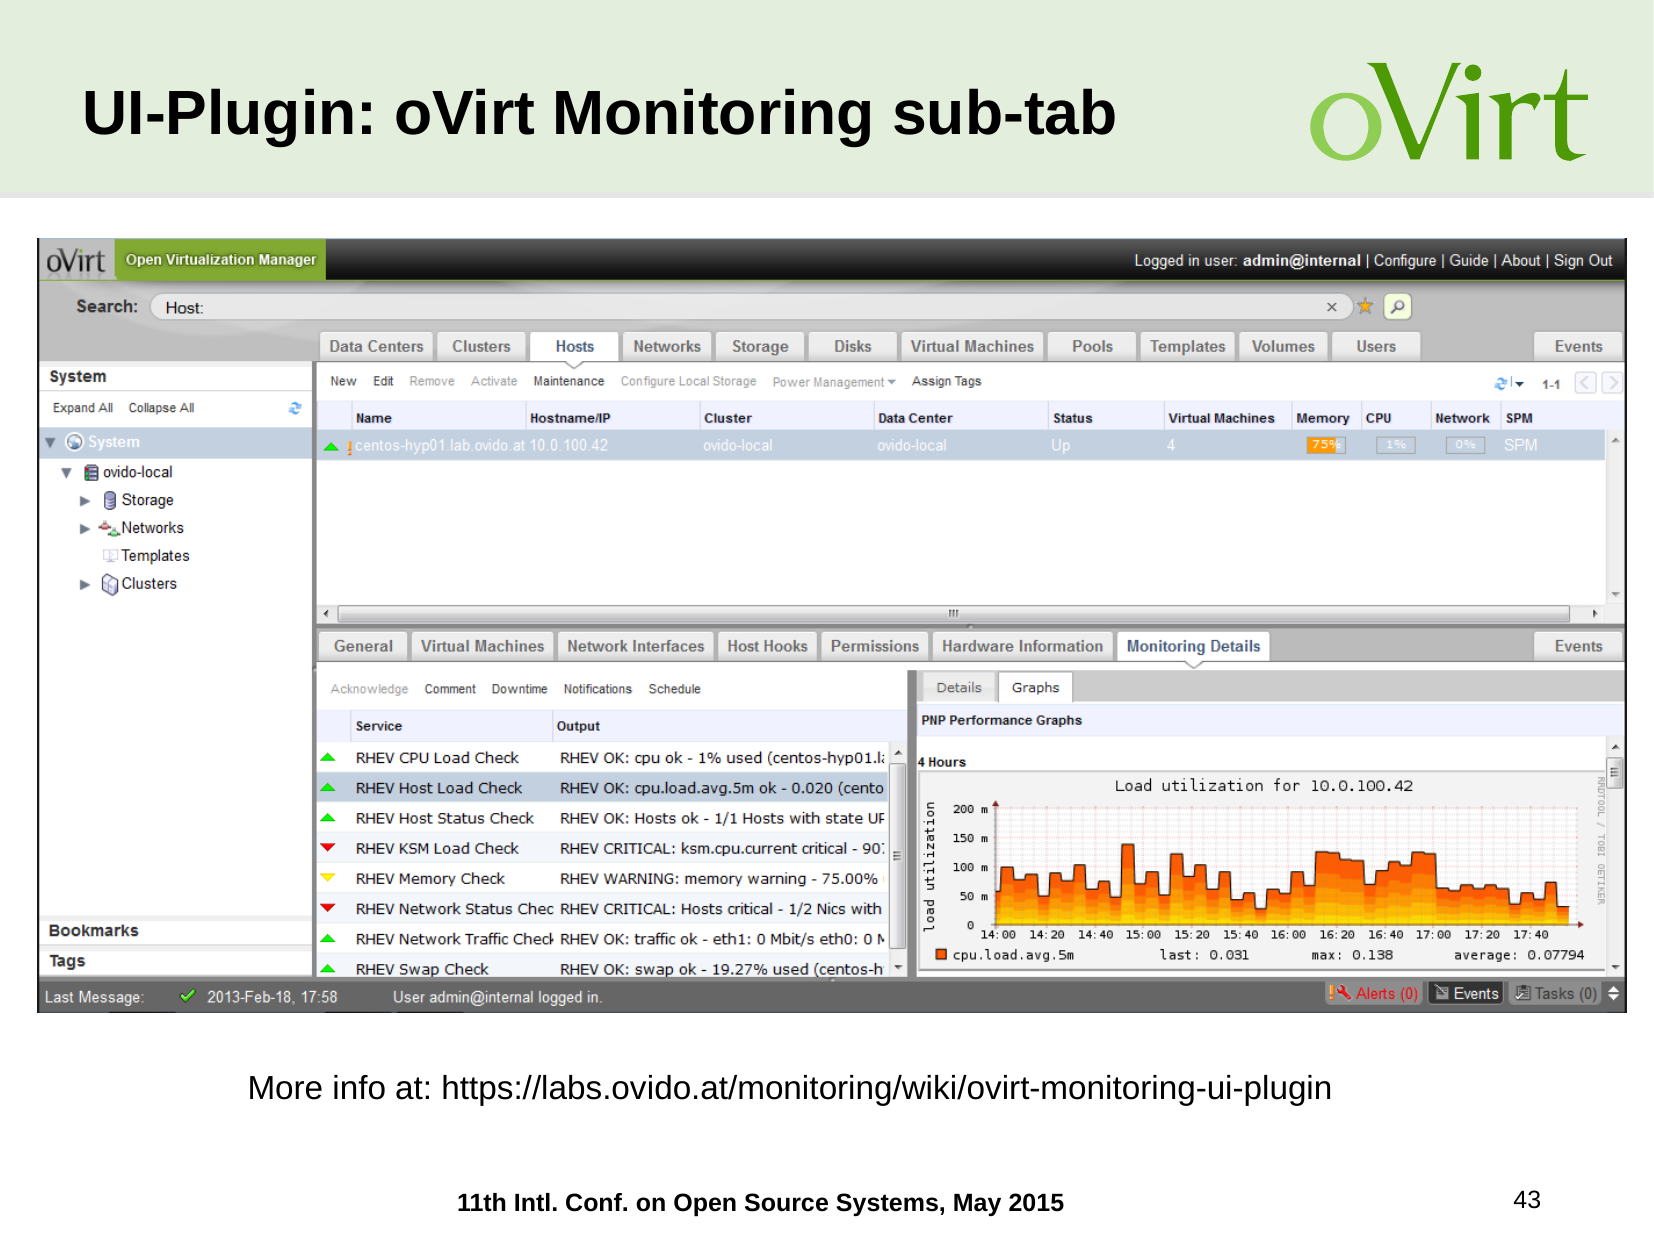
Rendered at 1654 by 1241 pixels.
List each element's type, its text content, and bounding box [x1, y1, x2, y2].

picture [37, 238, 1627, 1013]
title UI-Plugin: oVirt Monitoring sub-tab [82, 37, 1571, 188]
list More info at: https://labs.ovido.at/monitoring/wiki/ovirt-monitoring-ui-plugin [187, 1069, 1489, 1201]
